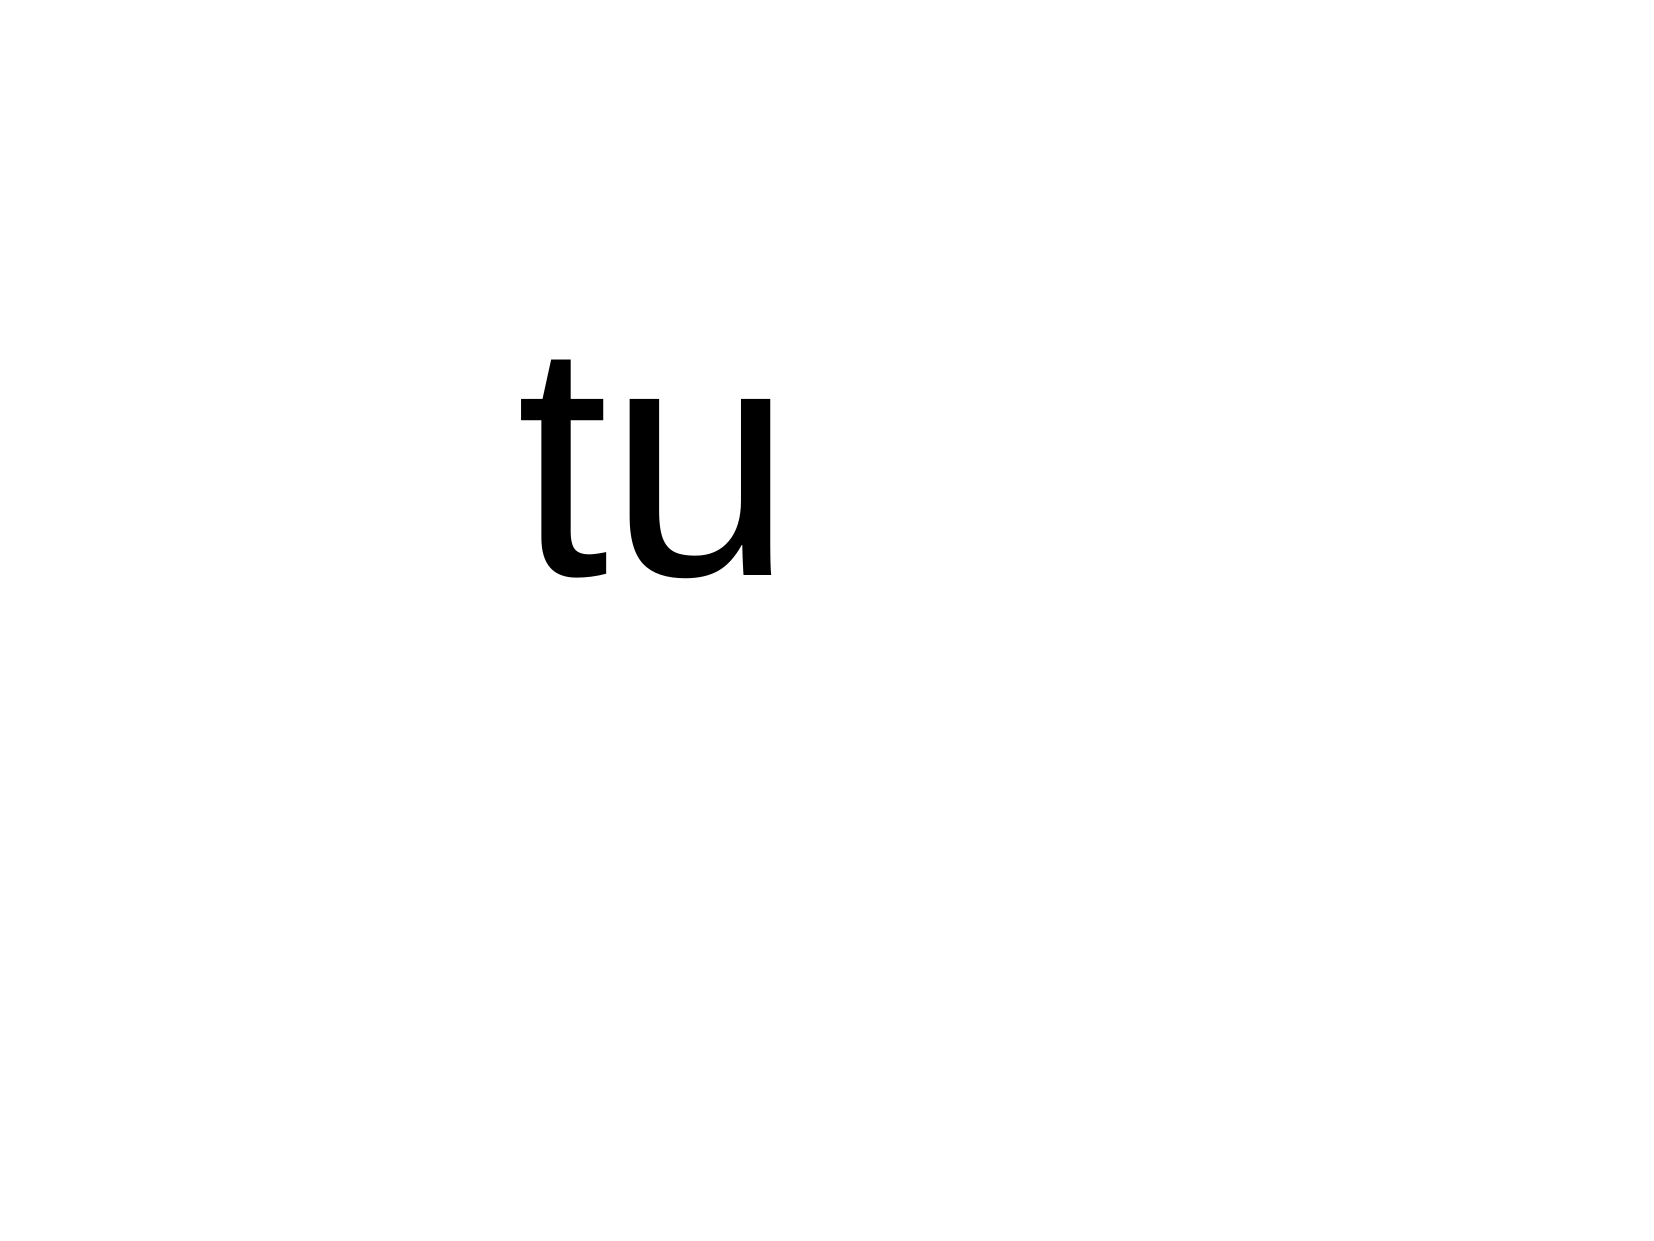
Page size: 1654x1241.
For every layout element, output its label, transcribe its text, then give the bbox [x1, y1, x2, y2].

text_box tu [501, 265, 1447, 653]
